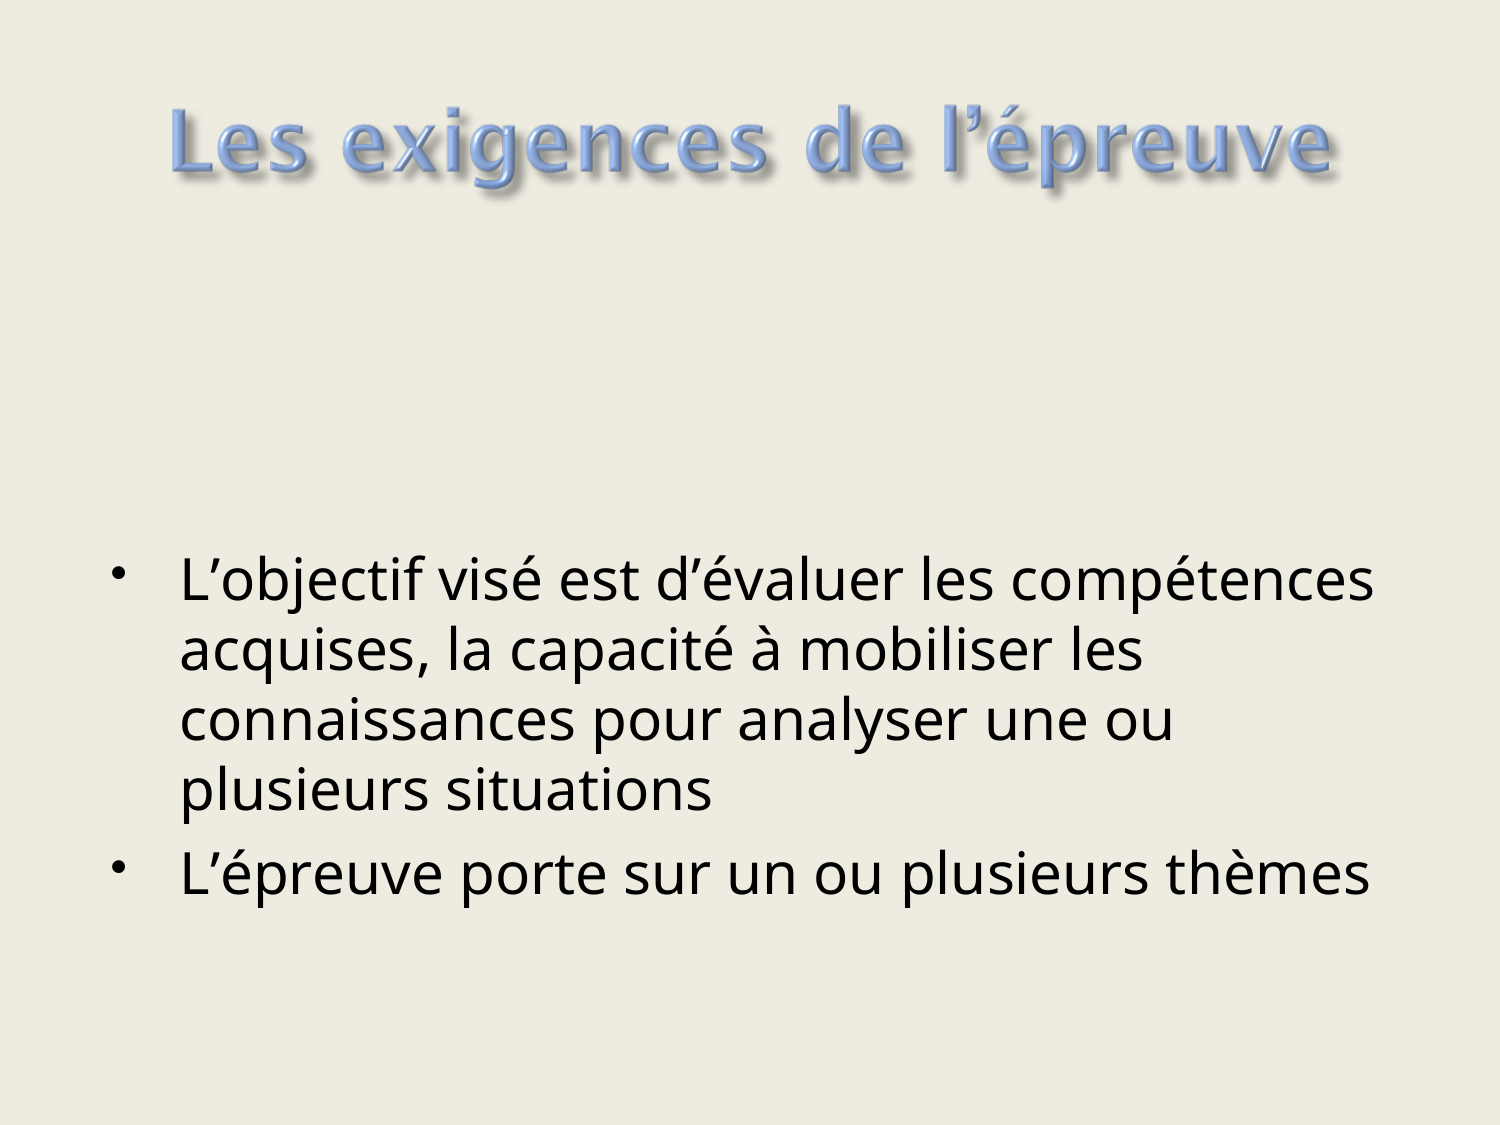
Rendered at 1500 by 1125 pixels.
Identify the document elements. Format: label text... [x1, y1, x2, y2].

list L’objectif visé est d’évaluer les compétences acquises, la capacité à mobiliser les connaissances pour analyser une ou plusieurs situations L’épreuve porte sur un ou plusieurs thèmes [75, 281, 1426, 1125]
text_box [73, 43, 1427, 235]
